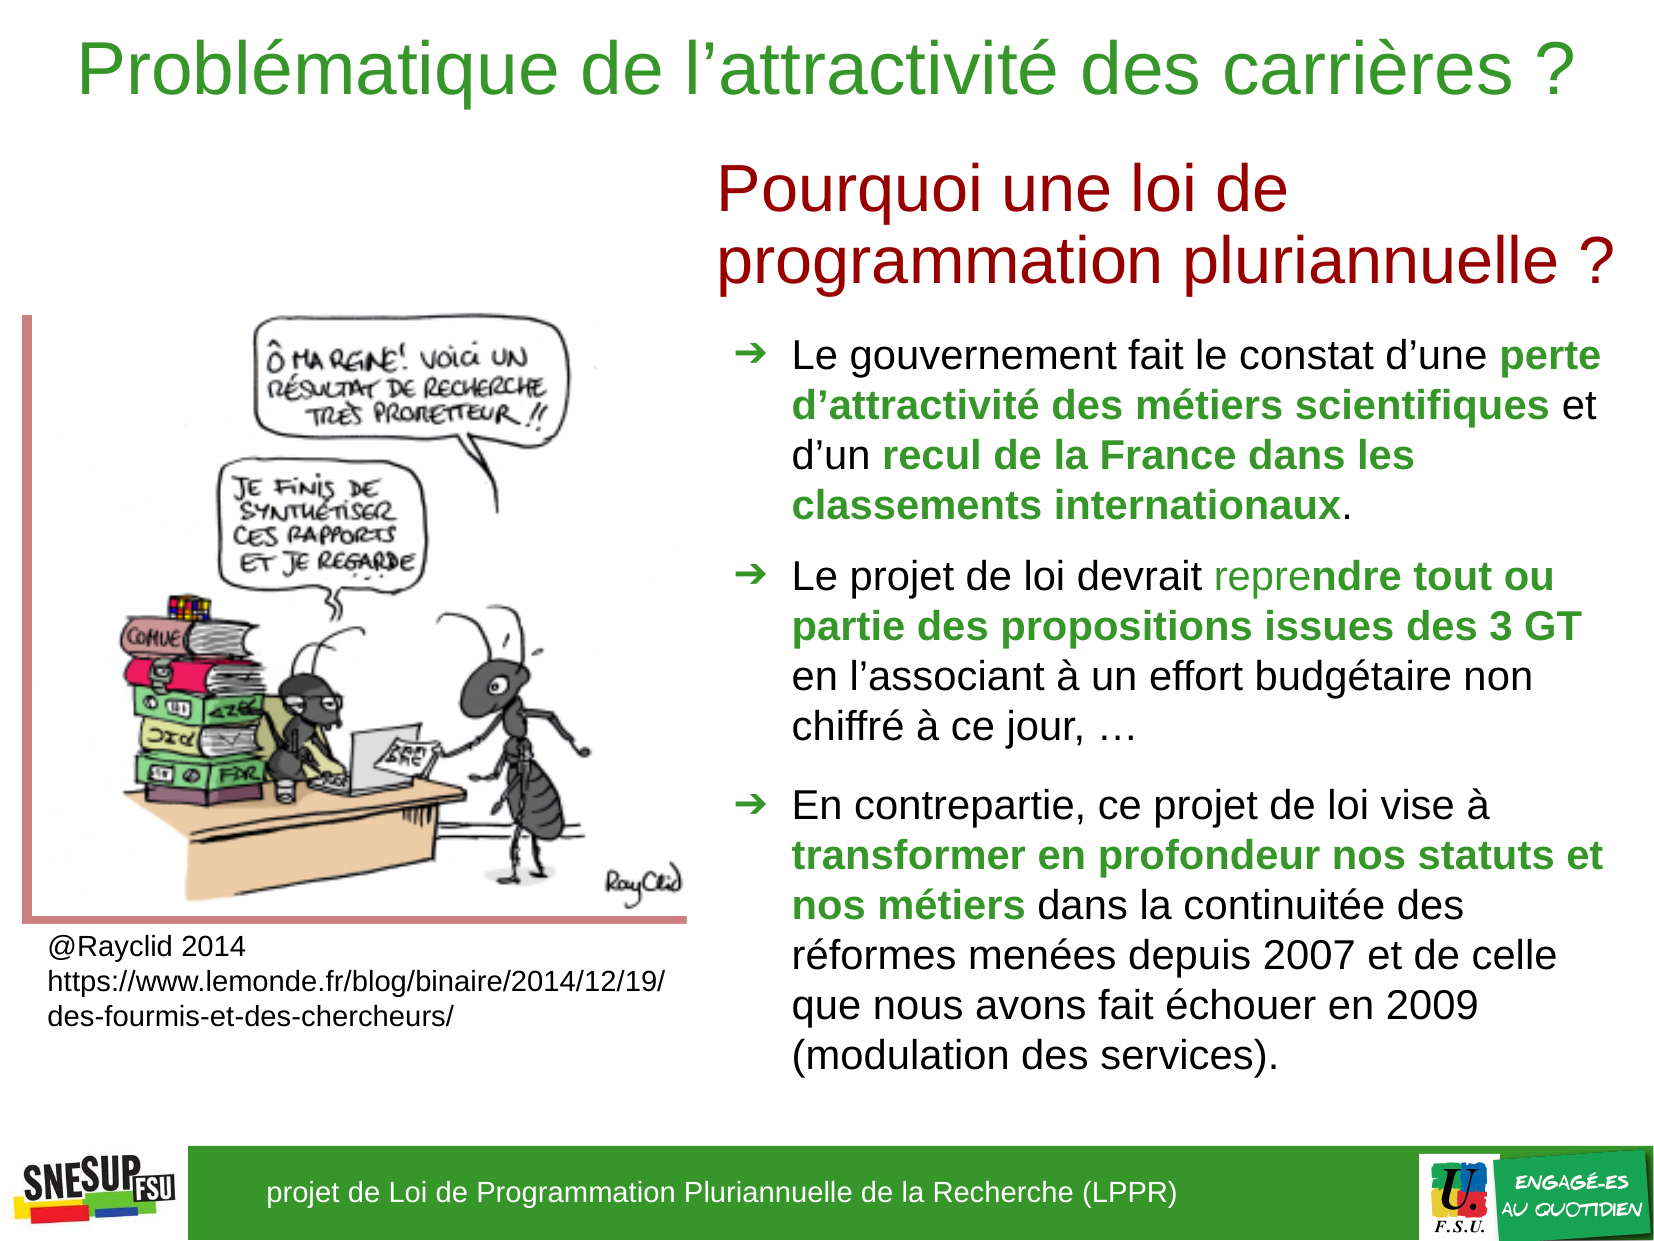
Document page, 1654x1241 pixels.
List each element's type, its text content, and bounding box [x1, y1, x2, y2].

picture [0, 1145, 188, 1240]
text_box @Rayclid 2014 https://www.lemonde.fr/blog/binaire/2014/12/19/des-fourmis-et-des-chercheurs/ [32, 912, 699, 998]
picture [1419, 1145, 1654, 1241]
text_box Pourquoi une loi de programmation pluriannuelle ? Le gouvernement fait le constat d’une perte d’attractivité des métiers scientifiques et d’un recul de la France dans les classements internationaux. Le projet de loi devrait reprendre tout ou partie des propositions issues des 3 GT en l’associant à un effort budgétaire non chiffré à ce jour, … En contrepartie, ce projet de loi vise à transformer en profondeur nos statuts et nos métiers dans la continuitée des réformes menées depuis 2007 et de celle que nous avons fait échouer en 2009 (modulation des services). [716, 154, 1637, 1096]
picture [32, 305, 699, 912]
text_box Problématique de l’attractivité des carrières ? [0, 0, 1654, 130]
